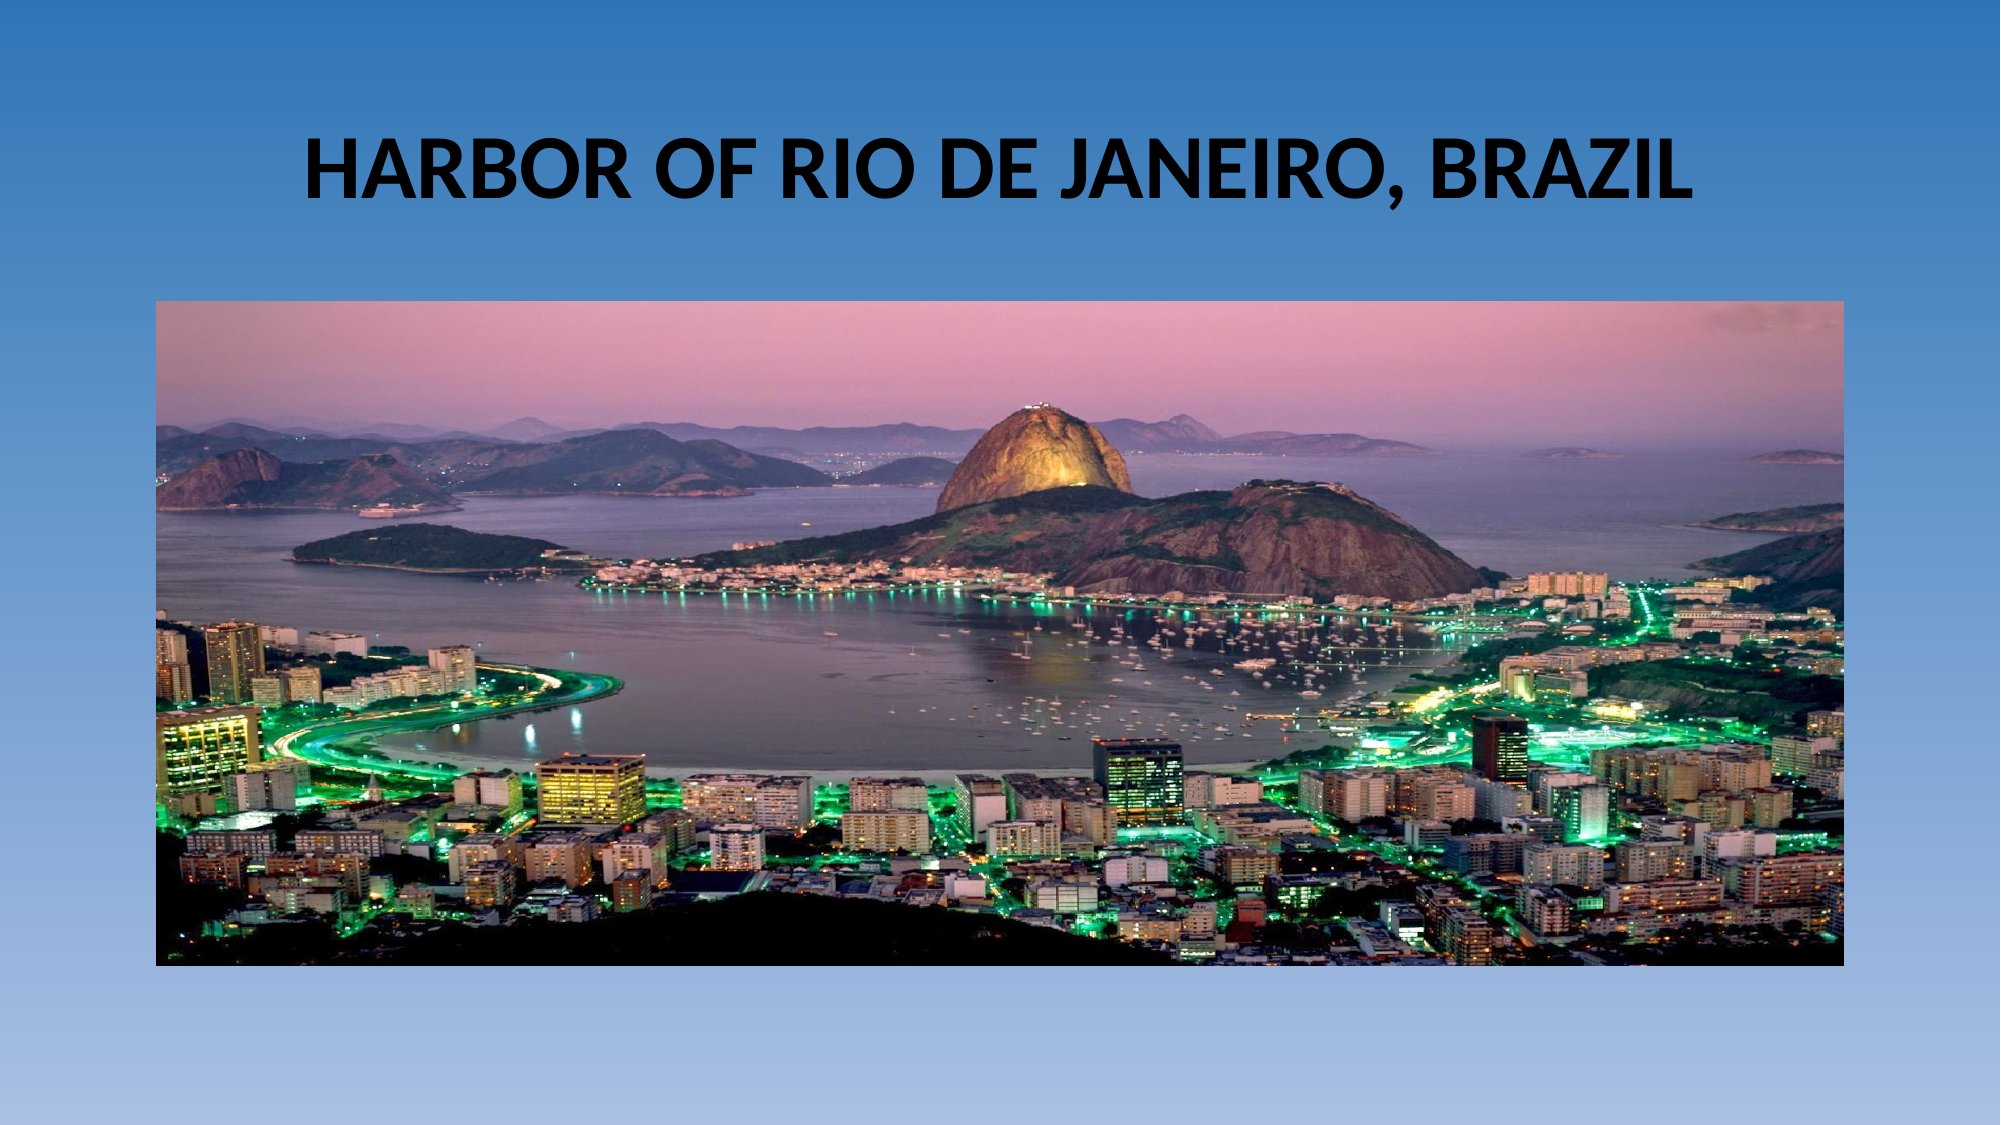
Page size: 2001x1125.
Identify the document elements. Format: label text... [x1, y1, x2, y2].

title HARBOR OF RIO DE JANEIRO, BRAZIL [137, 59, 1863, 278]
picture [156, 301, 1844, 966]
